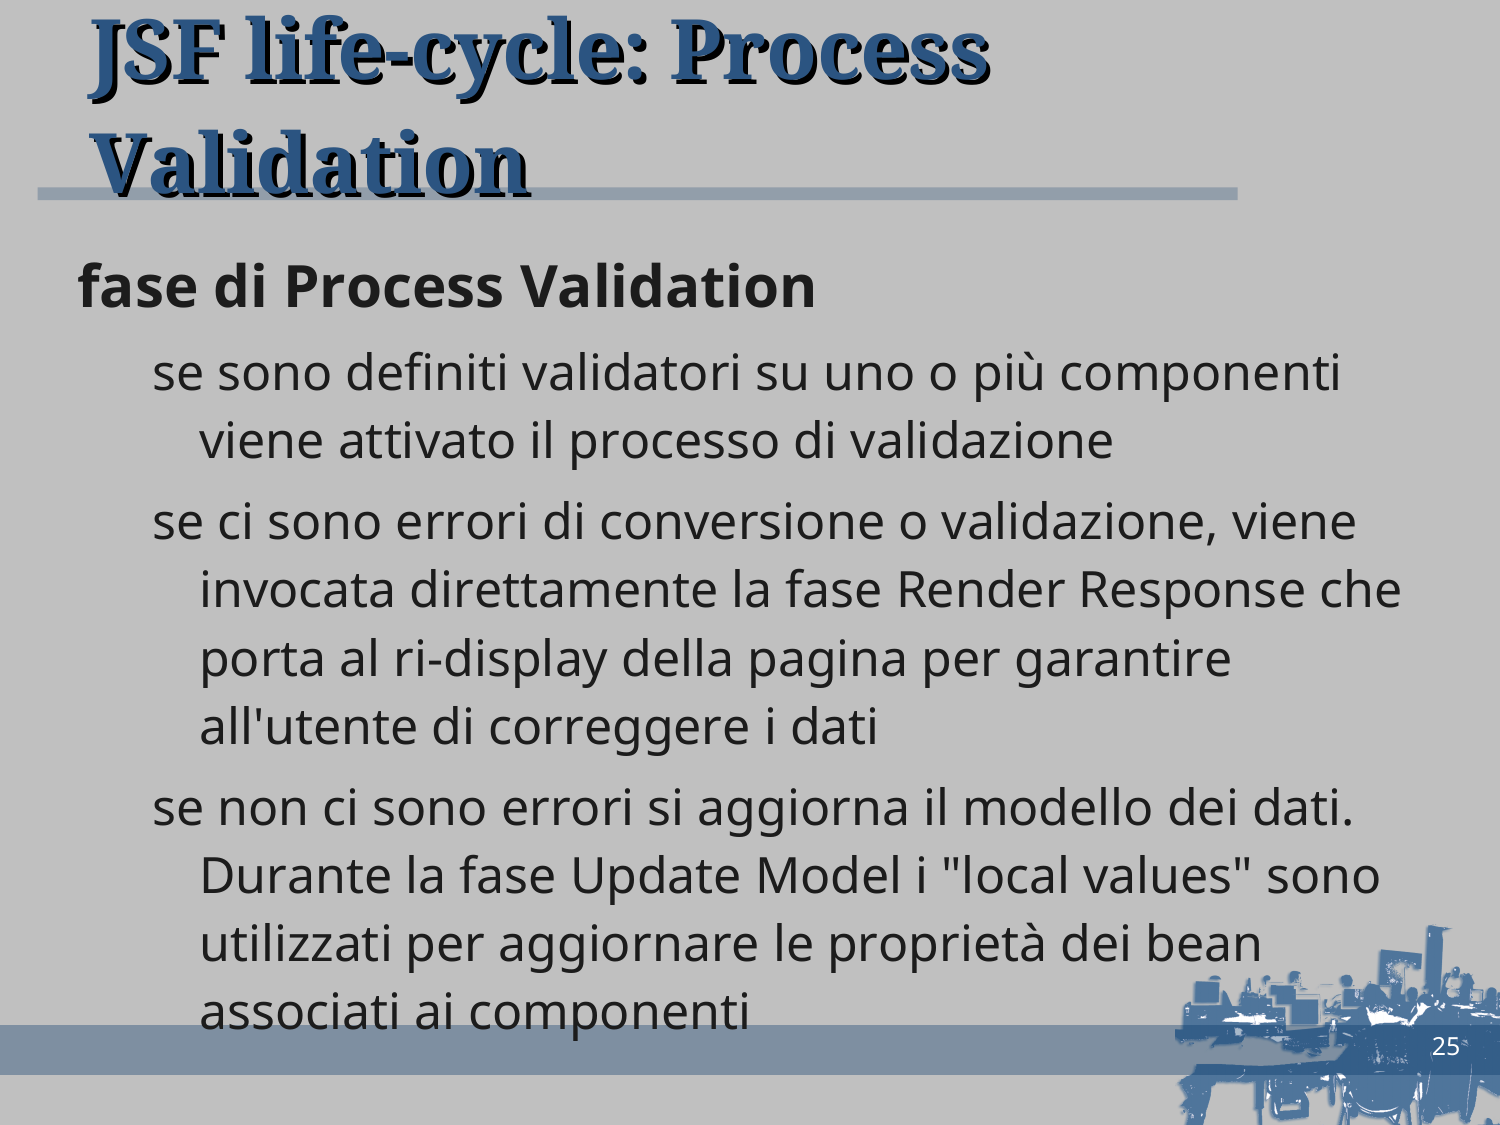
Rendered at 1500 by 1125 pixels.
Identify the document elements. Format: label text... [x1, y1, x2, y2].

list fase di Process Validation se sono definiti validatori su uno o più componenti viene attivato il processo di validazione se ci sono errori di conversione o validazione, viene invocata direttamente la fase Render Response che porta al ri-display della pagina per garantire all'utente di correggere i dati se non ci sono errori si aggiorna il modello dei dati. Durante la fase Update Model i "local values" sono utilizzati per aggiornare le proprietà dei bean associati ai componenti [62, 237, 1426, 1006]
title JSF life-cycle: Process Validation [75, 35, 1426, 174]
